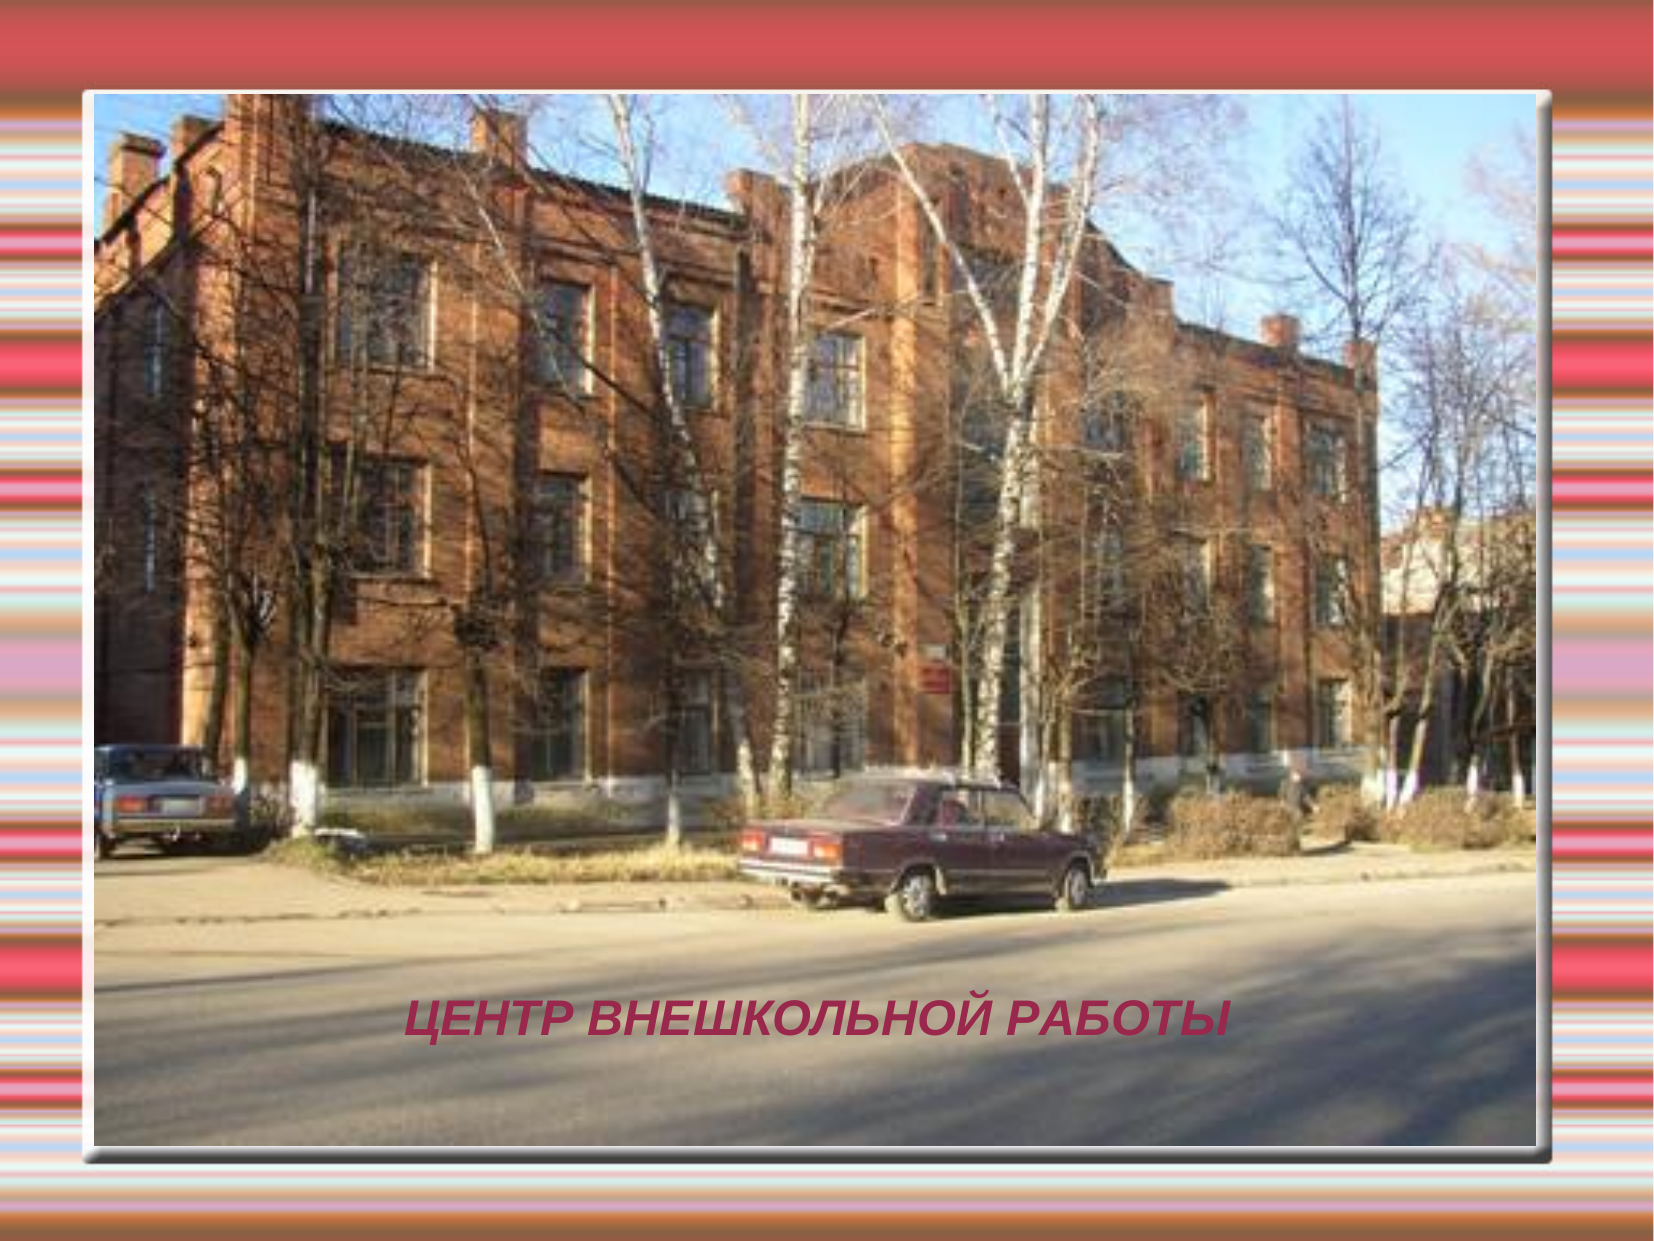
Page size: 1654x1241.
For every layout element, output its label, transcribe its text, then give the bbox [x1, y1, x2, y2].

title ЦЕНТР ВНЕШКОЛЬНОЙ РАБОТЫ [111, 915, 1524, 1123]
picture [0, 0, 1654, 1241]
